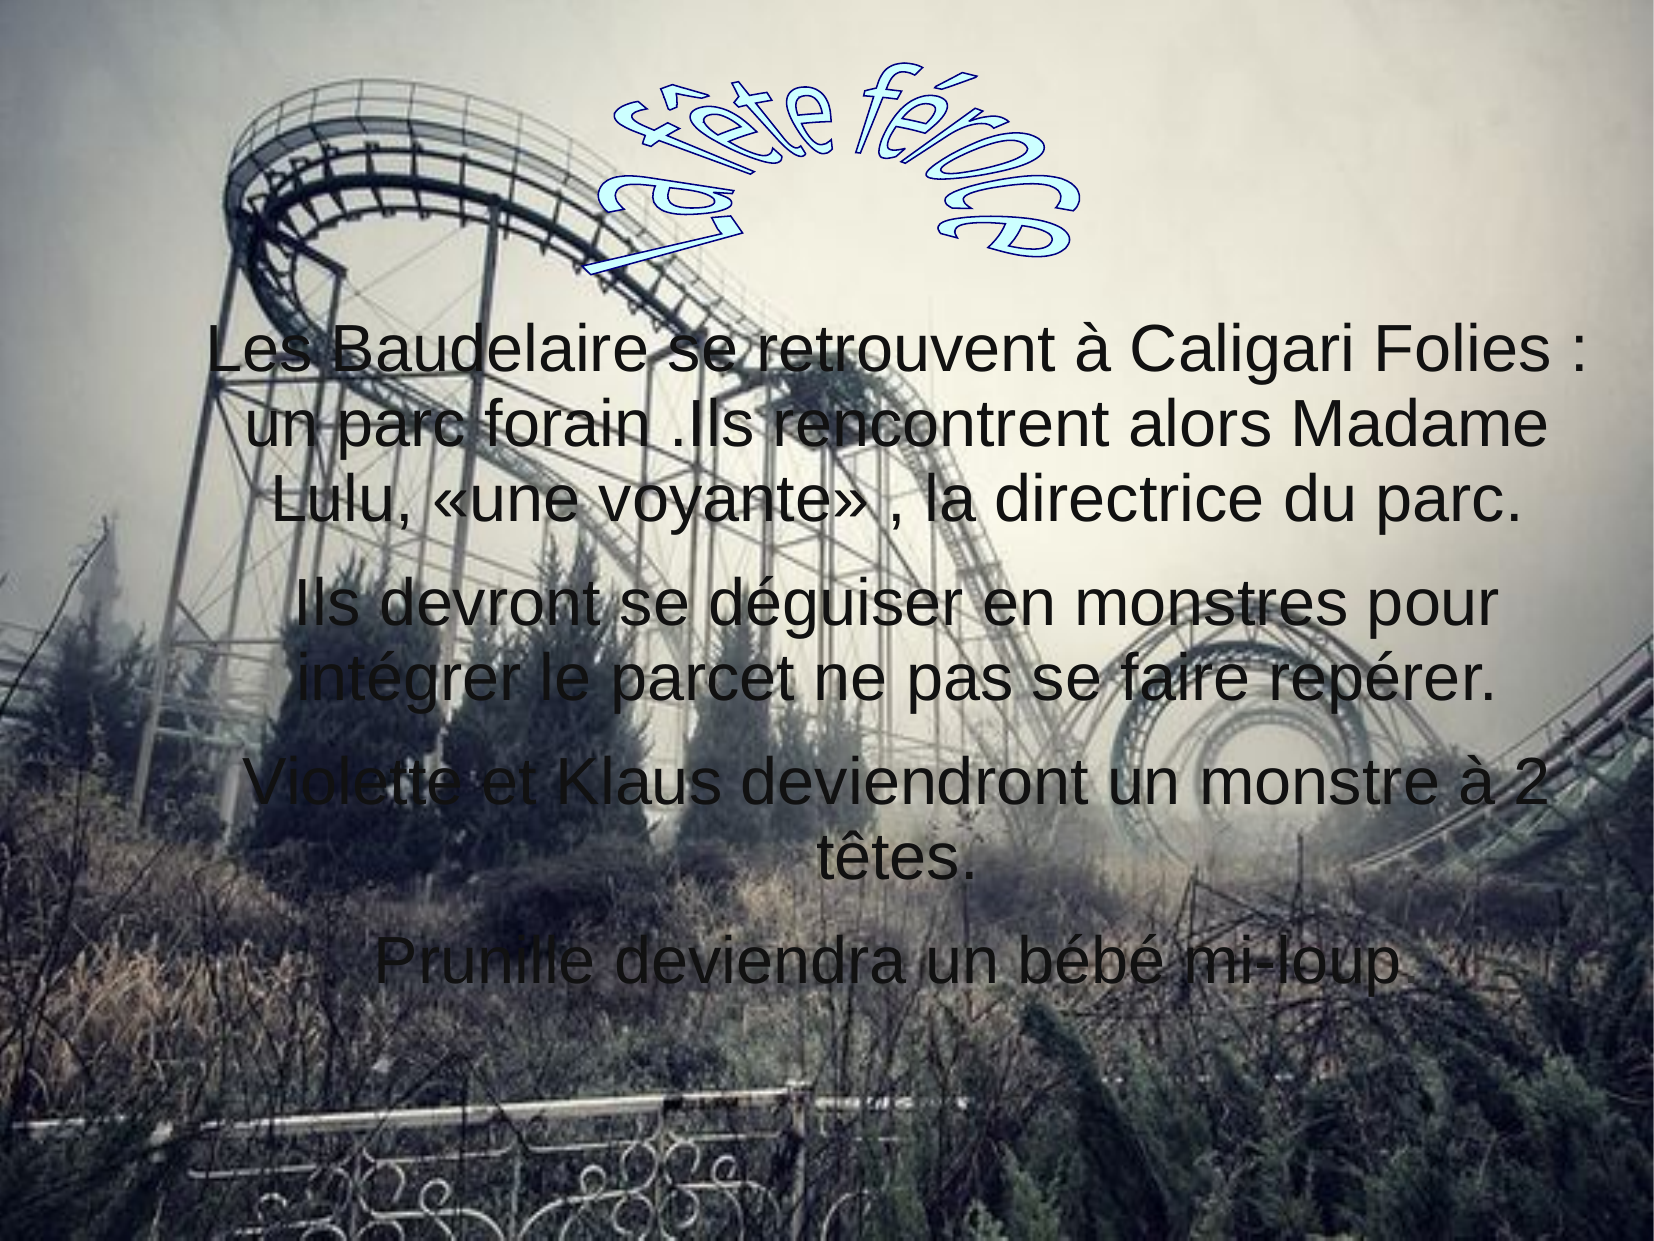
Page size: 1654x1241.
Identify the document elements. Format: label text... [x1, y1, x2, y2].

text_box La fête féroce [937, 216, 1070, 257]
list Les Baudelaire se retrouvent à Caligari Folies : un parc forain .Ils rencontrent alors Madame Lulu, «une voyante» , la directrice du parc. Ils devront se déguiser en monstres pour intégrer le parcet ne pas se faire repérer. Violette et Klaus deviendront un monstre à 2 têtes. Prunille deviendra un bébé mi-loup. [118, 311, 1607, 1134]
text_box La fête féroce [582, 215, 743, 275]
text_box La fête féroce [786, 86, 833, 154]
picture [0, 0, 1654, 1241]
text_box La fête féroce [731, 81, 806, 157]
text_box La fête féroce [660, 84, 709, 110]
text_box La fête féroce [926, 132, 1045, 180]
text_box La fête féroce [855, 63, 923, 154]
text_box La fête féroce [945, 175, 1080, 211]
text_box La fête féroce [614, 101, 755, 175]
text_box La fête féroce [878, 95, 948, 159]
text_box La fête féroce [690, 106, 782, 164]
text_box La fête féroce [901, 108, 1009, 164]
text_box La fête féroce [598, 175, 734, 215]
text_box La fête féroce [934, 72, 977, 90]
